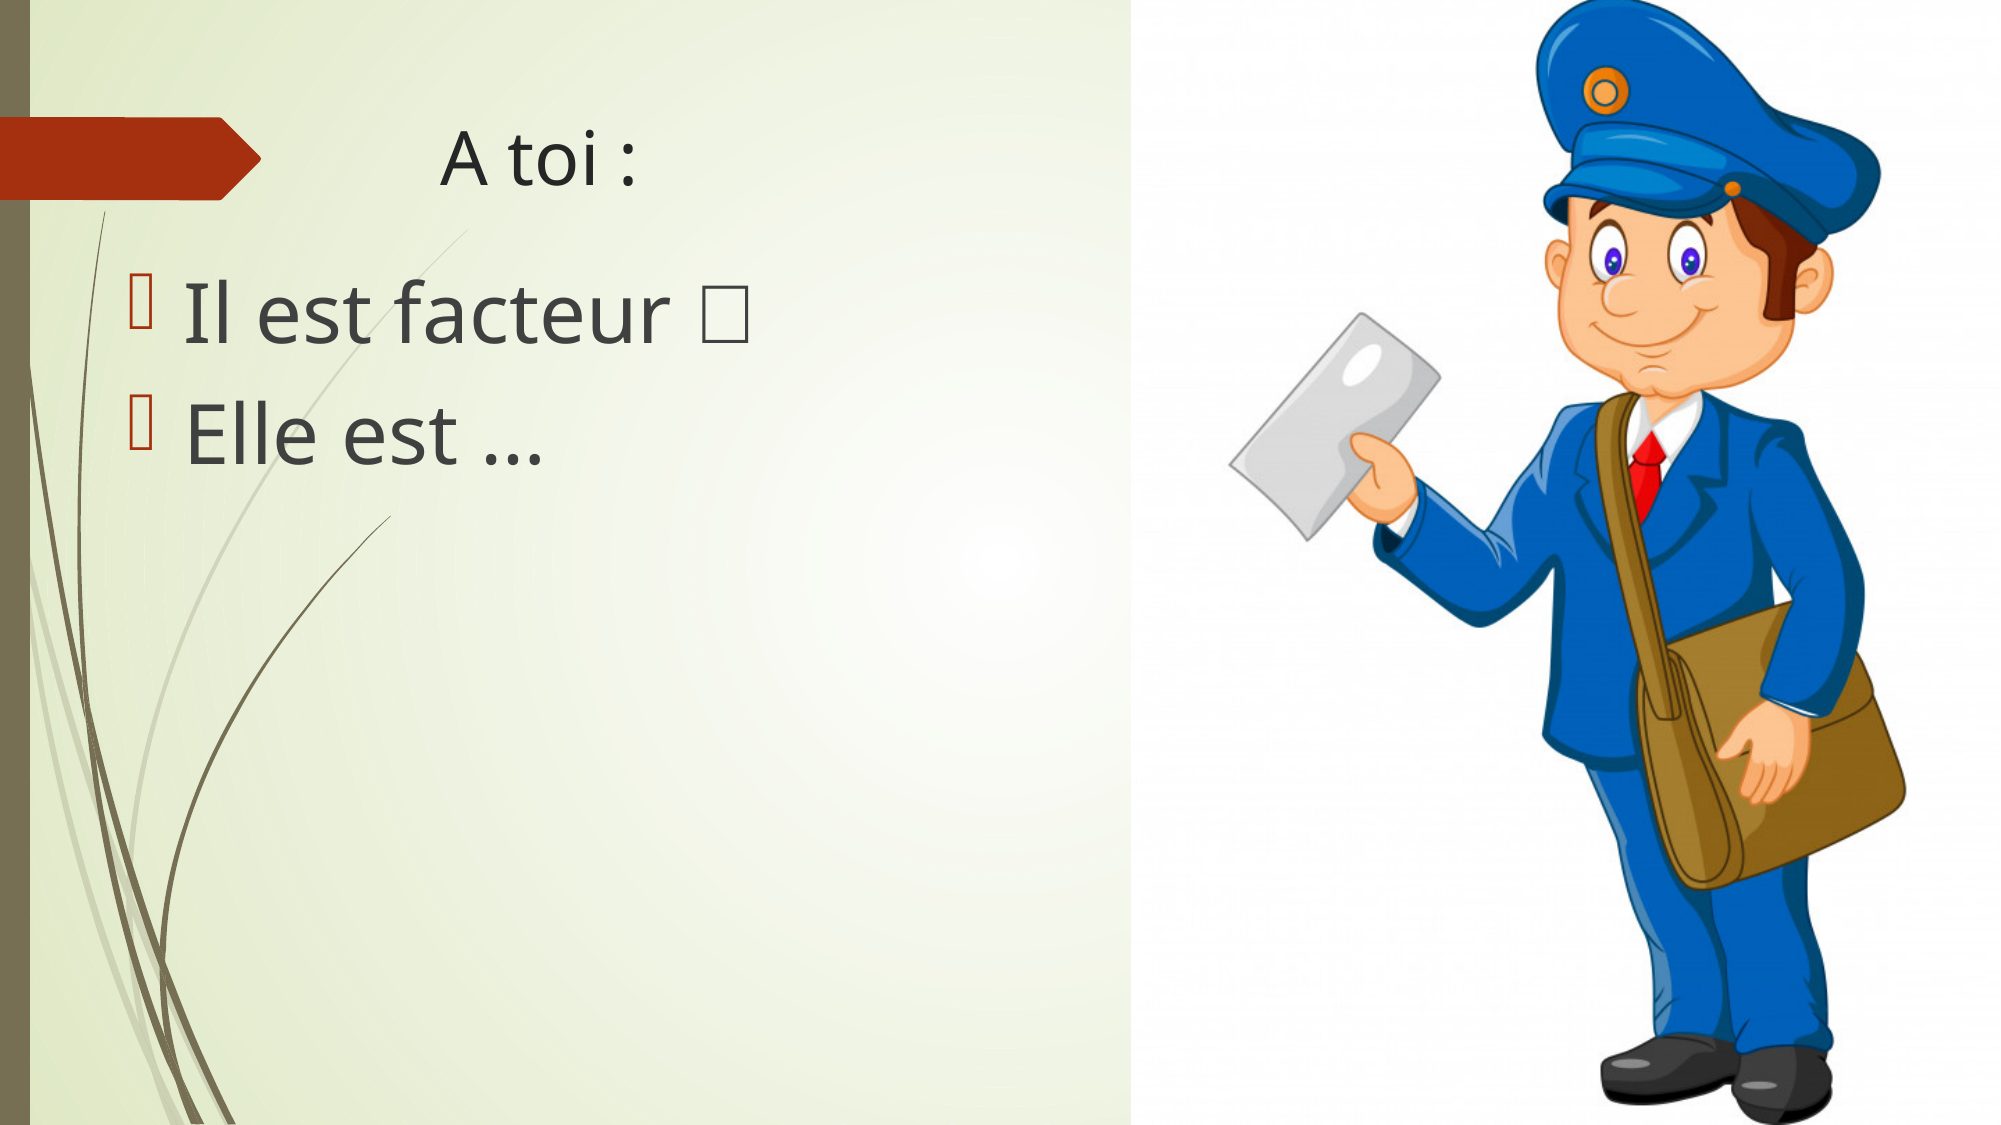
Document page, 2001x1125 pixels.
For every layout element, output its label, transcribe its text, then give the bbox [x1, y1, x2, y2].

title A toi : [425, 102, 1131, 252]
list Il est facteur  Elle est … [112, 252, 1131, 873]
picture [1131, 0, 2000, 1125]
